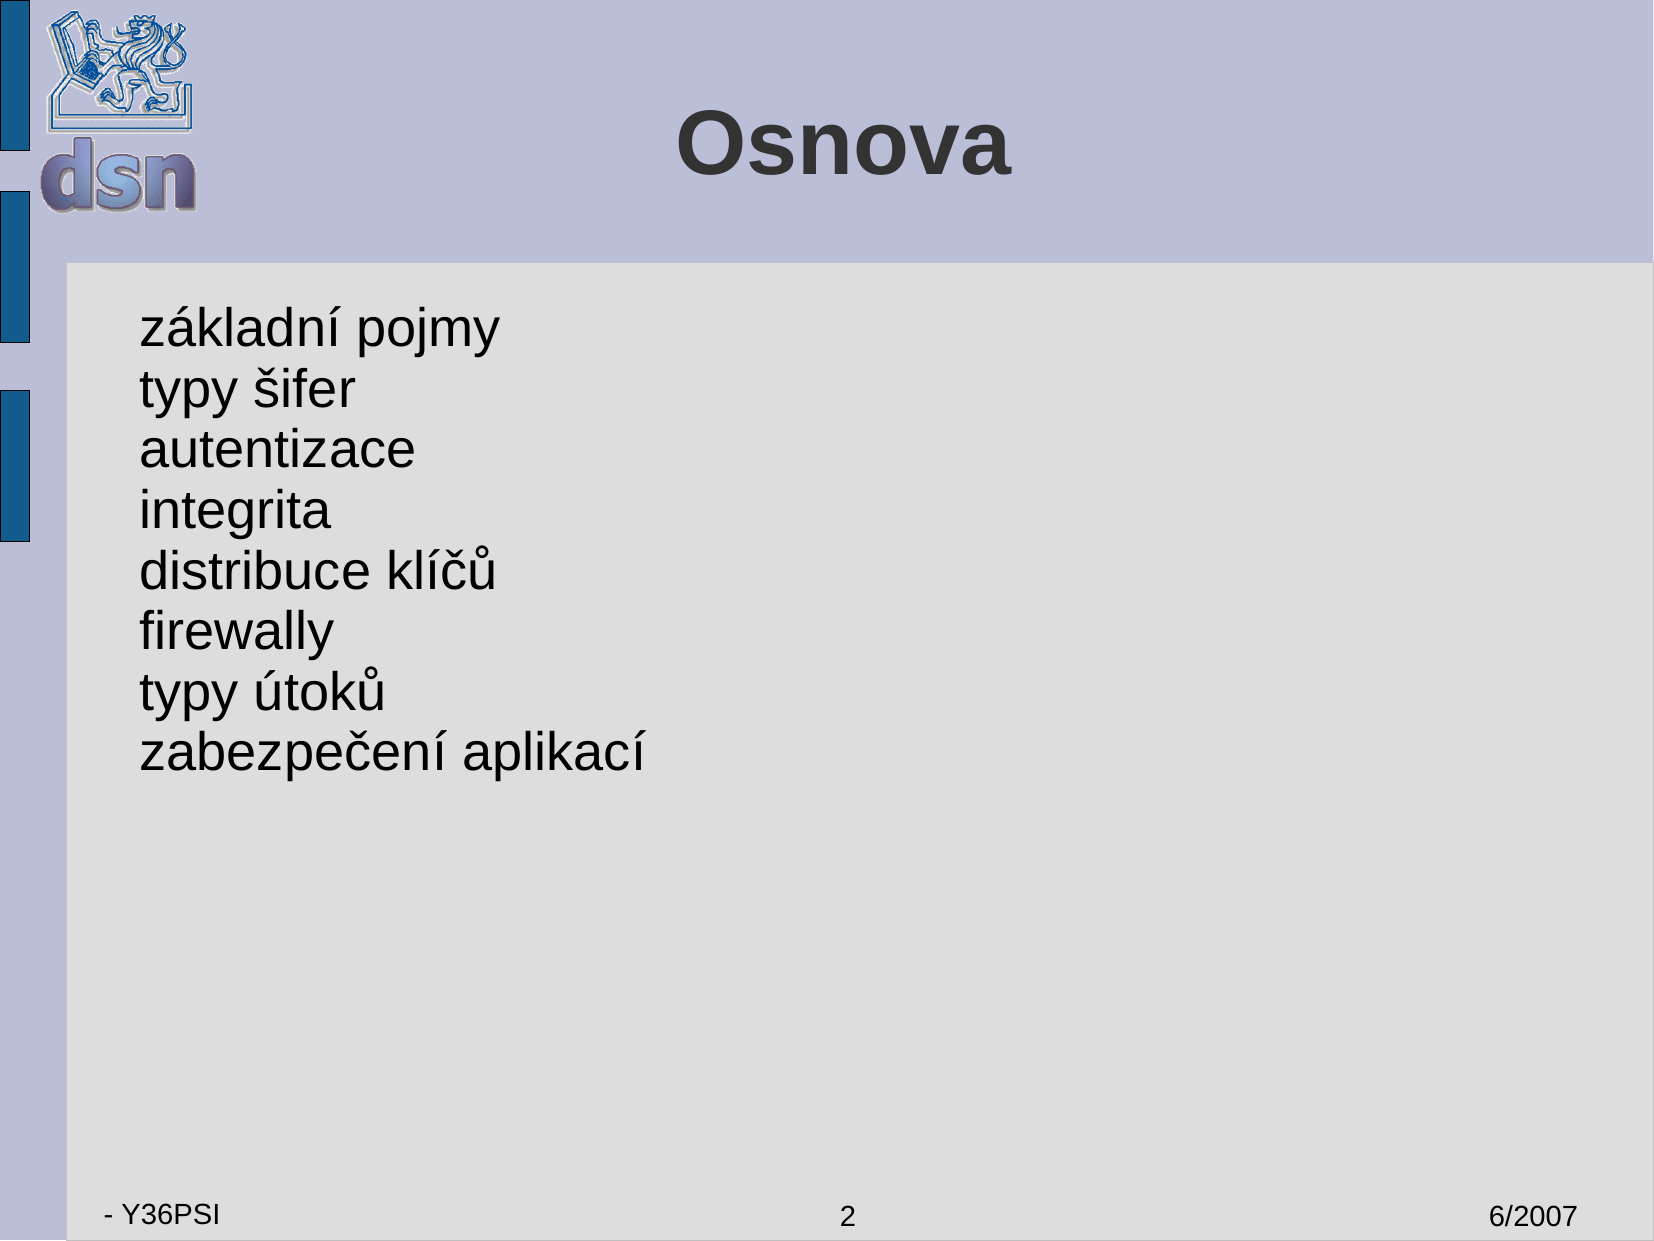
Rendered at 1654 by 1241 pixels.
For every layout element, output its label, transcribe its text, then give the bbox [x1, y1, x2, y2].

list základní pojmy typy šifer autentizace integrita distribuce klíčů firewally typy útoků zabezpečení aplikací [121, 297, 1534, 1126]
picture [10, 10, 223, 230]
title Osnova [210, 39, 1478, 247]
